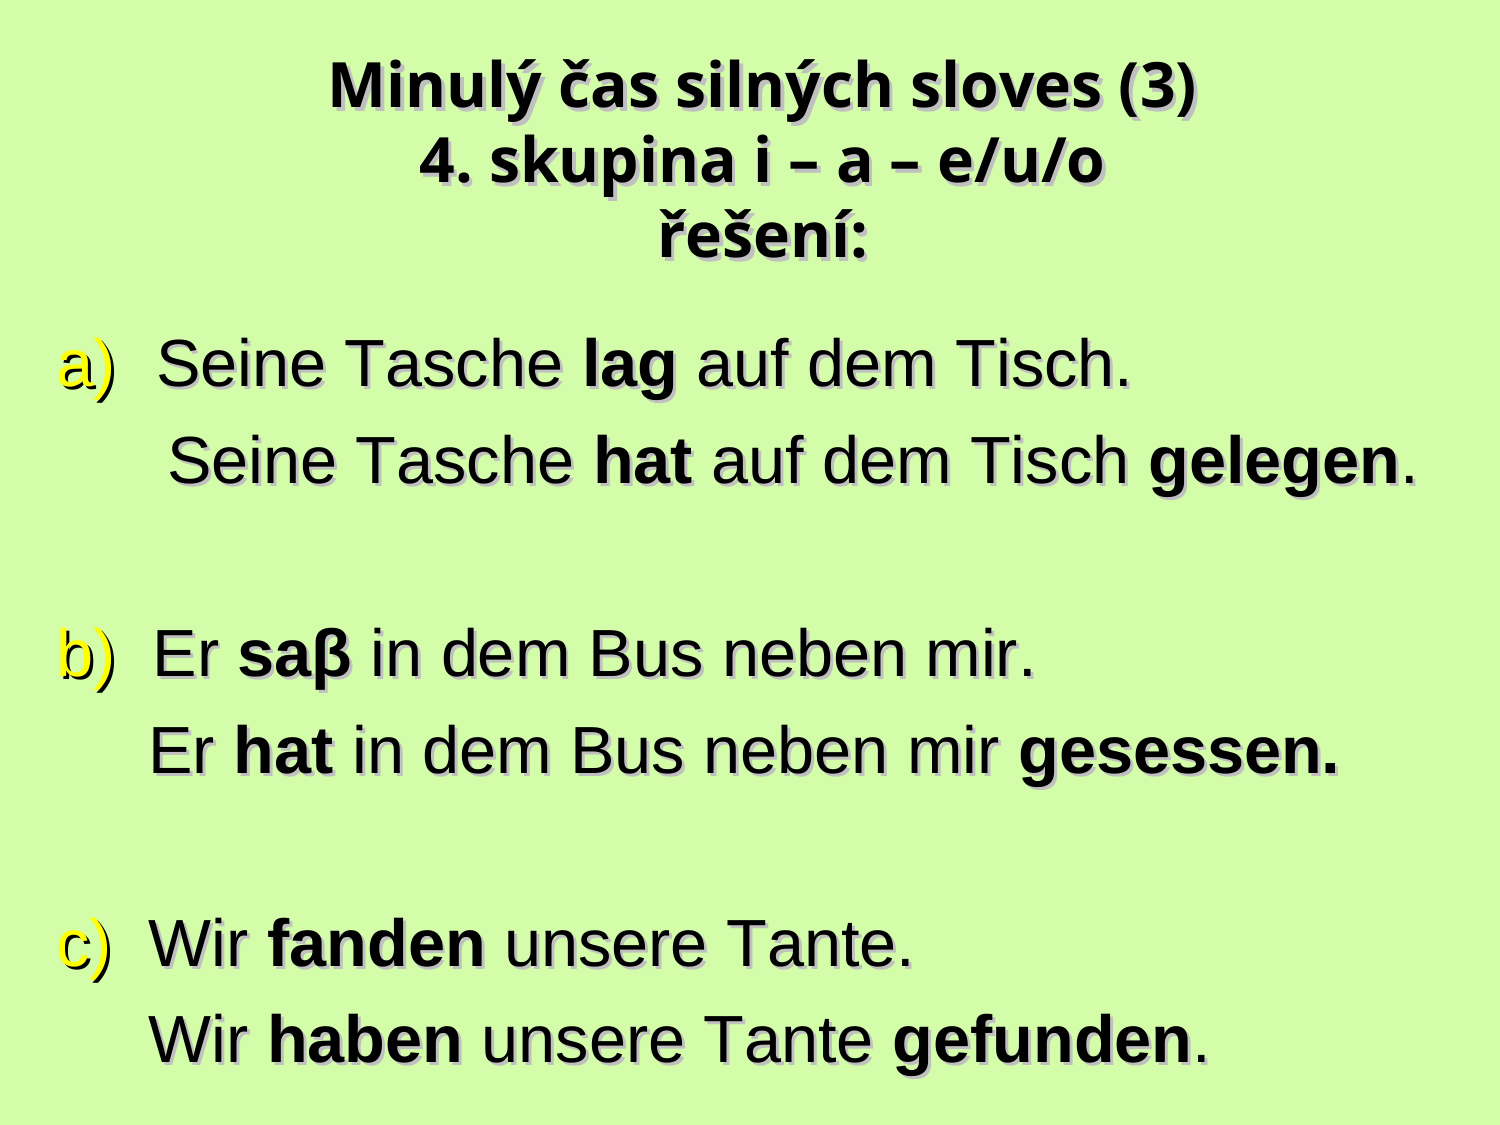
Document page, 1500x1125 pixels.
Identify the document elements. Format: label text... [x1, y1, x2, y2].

list Seine Tasche lag auf dem Tisch. Seine Tasche hat auf dem Tisch gelegen. b) Er saβ in dem Bus neben mir. Er hat in dem Bus neben mir gesessen. c) Wir fanden unsere Tante. Wir haben unsere Tante gefunden. [41, 312, 1452, 1084]
title Minulý čas silných sloves (3) 4. skupina i – a – e/u/o řešení: [75, 37, 1451, 278]
